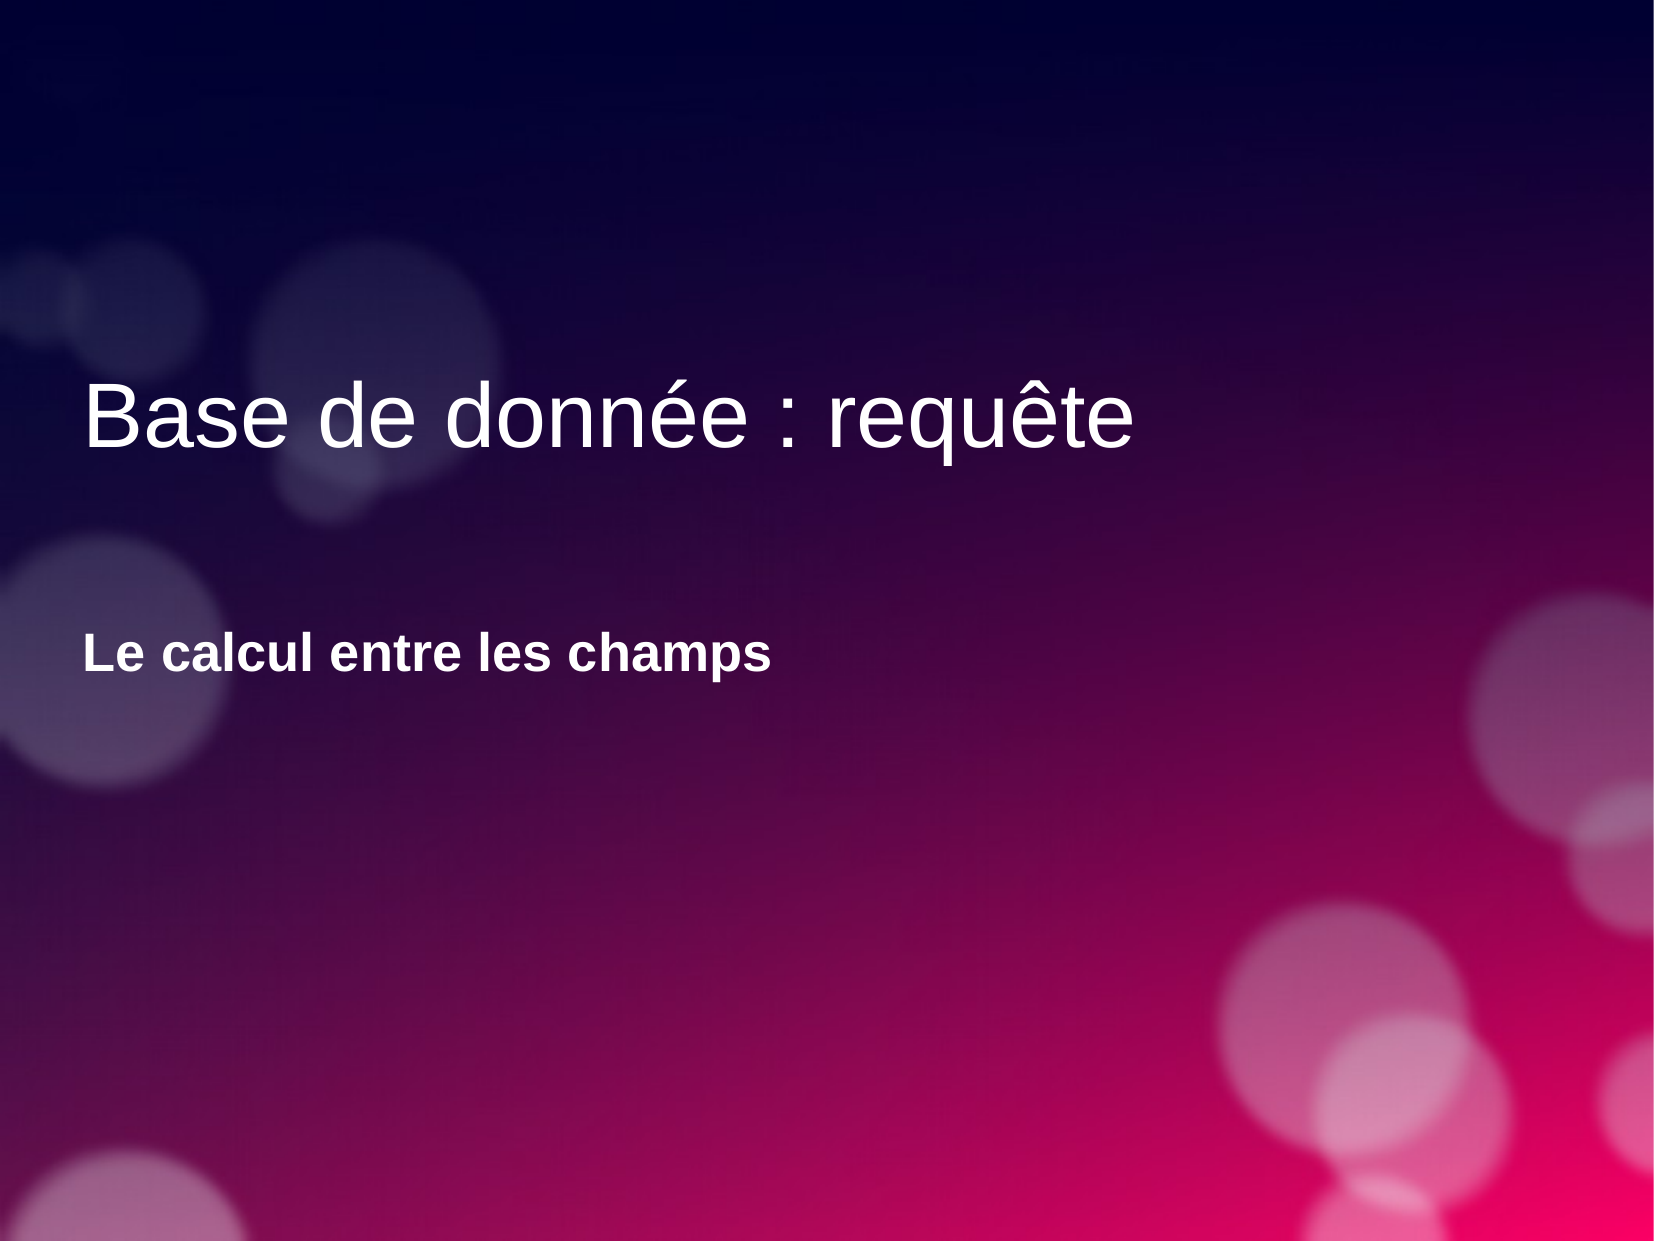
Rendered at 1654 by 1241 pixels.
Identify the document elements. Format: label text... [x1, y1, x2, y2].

picture [0, 0, 1654, 1241]
title Le calcul entre les champs [82, 548, 1571, 756]
title Base de donnée : requête [82, 312, 1571, 520]
